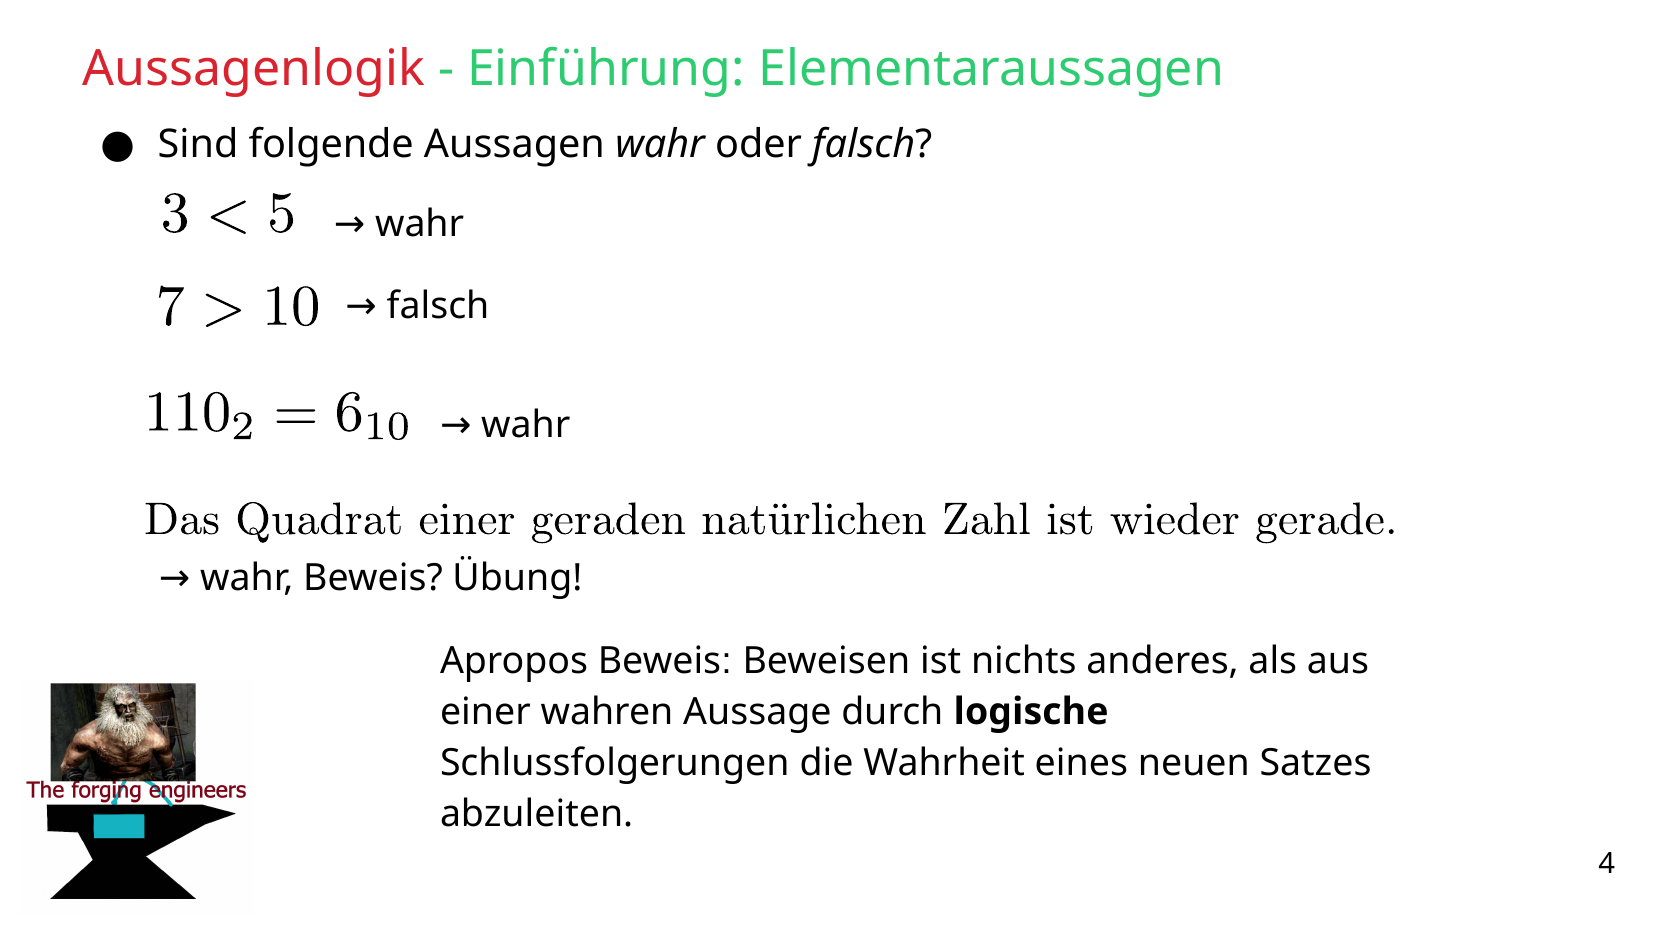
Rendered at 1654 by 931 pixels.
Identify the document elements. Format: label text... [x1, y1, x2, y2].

subtitle Sind folgende Aussagen wahr oder falsch? [82, 118, 1571, 166]
picture [153, 283, 321, 330]
picture [158, 190, 296, 237]
text_box Apropos Beweis: Beweisen ist nichts anderes, als aus einer wahren Aussage durch logische Schlussfolgerungen die Wahrheit eines neuen Satzes abzuleiten. [425, 625, 1430, 780]
text_box → wahr, Beweis? Übung! [144, 543, 603, 603]
picture [144, 501, 1394, 544]
picture [17, 679, 254, 916]
text_box → wahr [425, 389, 626, 449]
text_box → wahr [318, 188, 520, 249]
picture [141, 389, 410, 443]
text_box → falsch [330, 271, 532, 331]
title Aussagenlogik - Einführung: Elementaraussagen [82, 37, 1571, 95]
